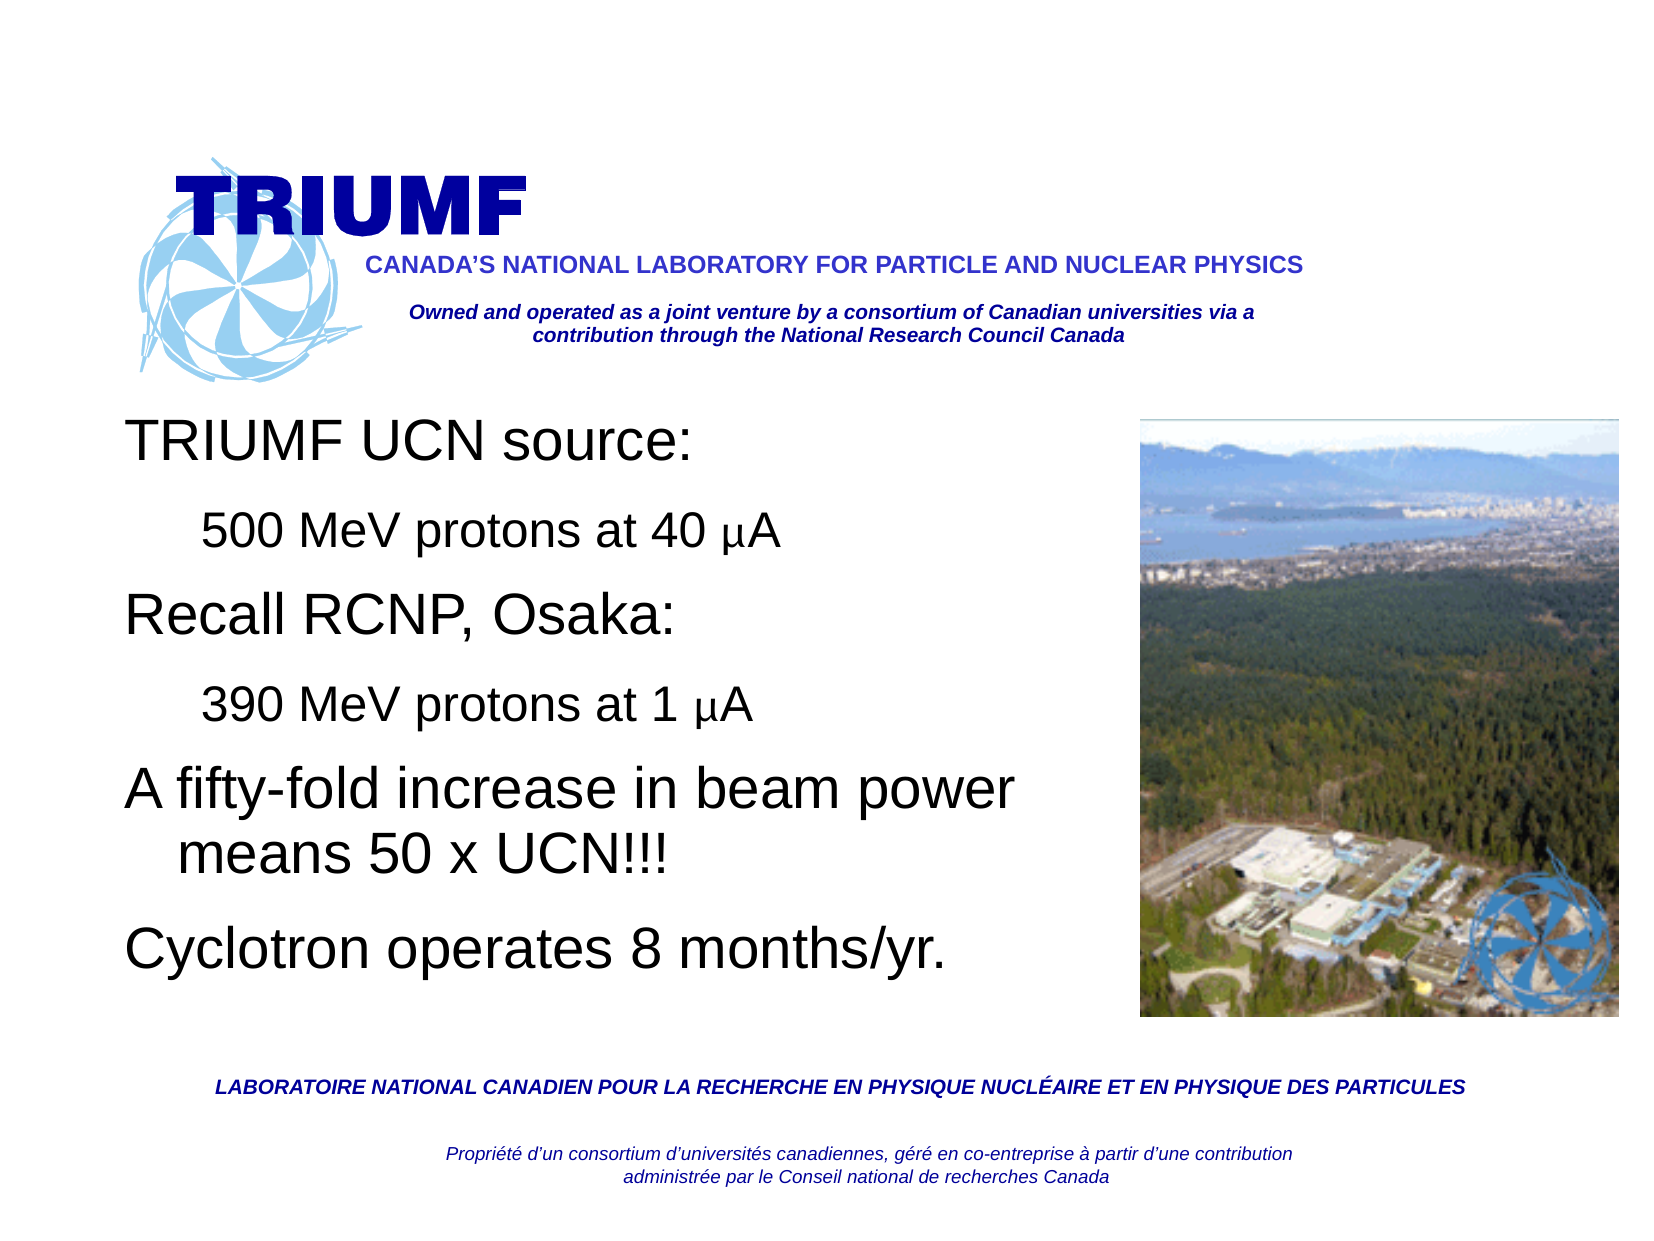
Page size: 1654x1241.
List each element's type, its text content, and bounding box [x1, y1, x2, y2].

text_box CANADA’S NATIONAL LABORATORY FOR PARTICLE AND NUCLEAR PHYSICS [350, 243, 1526, 287]
picture [1140, 419, 1619, 1017]
picture [137, 155, 526, 384]
text_box Owned and operated as a joint venture by a consortium of Canadian universities via a contribution through the National Research Council Canada [350, 293, 1313, 356]
text_box Propriété d’un consortium d’universités canadiennes, géré en co-entreprise à partir d’une contribution administrée par le Conseil national de recherches Canada [387, 1099, 1351, 1196]
list TRIUMF UCN source: 500 MeV protons at 40 A Recall RCNP, Osaka: 390 MeV protons at 1 A A fifty-fold increase in beam power means 50 x UCN!!! Cyclotron operates 8 months/yr. [106, 407, 1152, 1030]
text_box LABORATOIRE NATIONAL CANADIEN POUR LA RECHERCHE EN PHYSIQUE NUCLÉAIRE ET EN PHYSIQUE DES PARTICULES [200, 1068, 1526, 1107]
